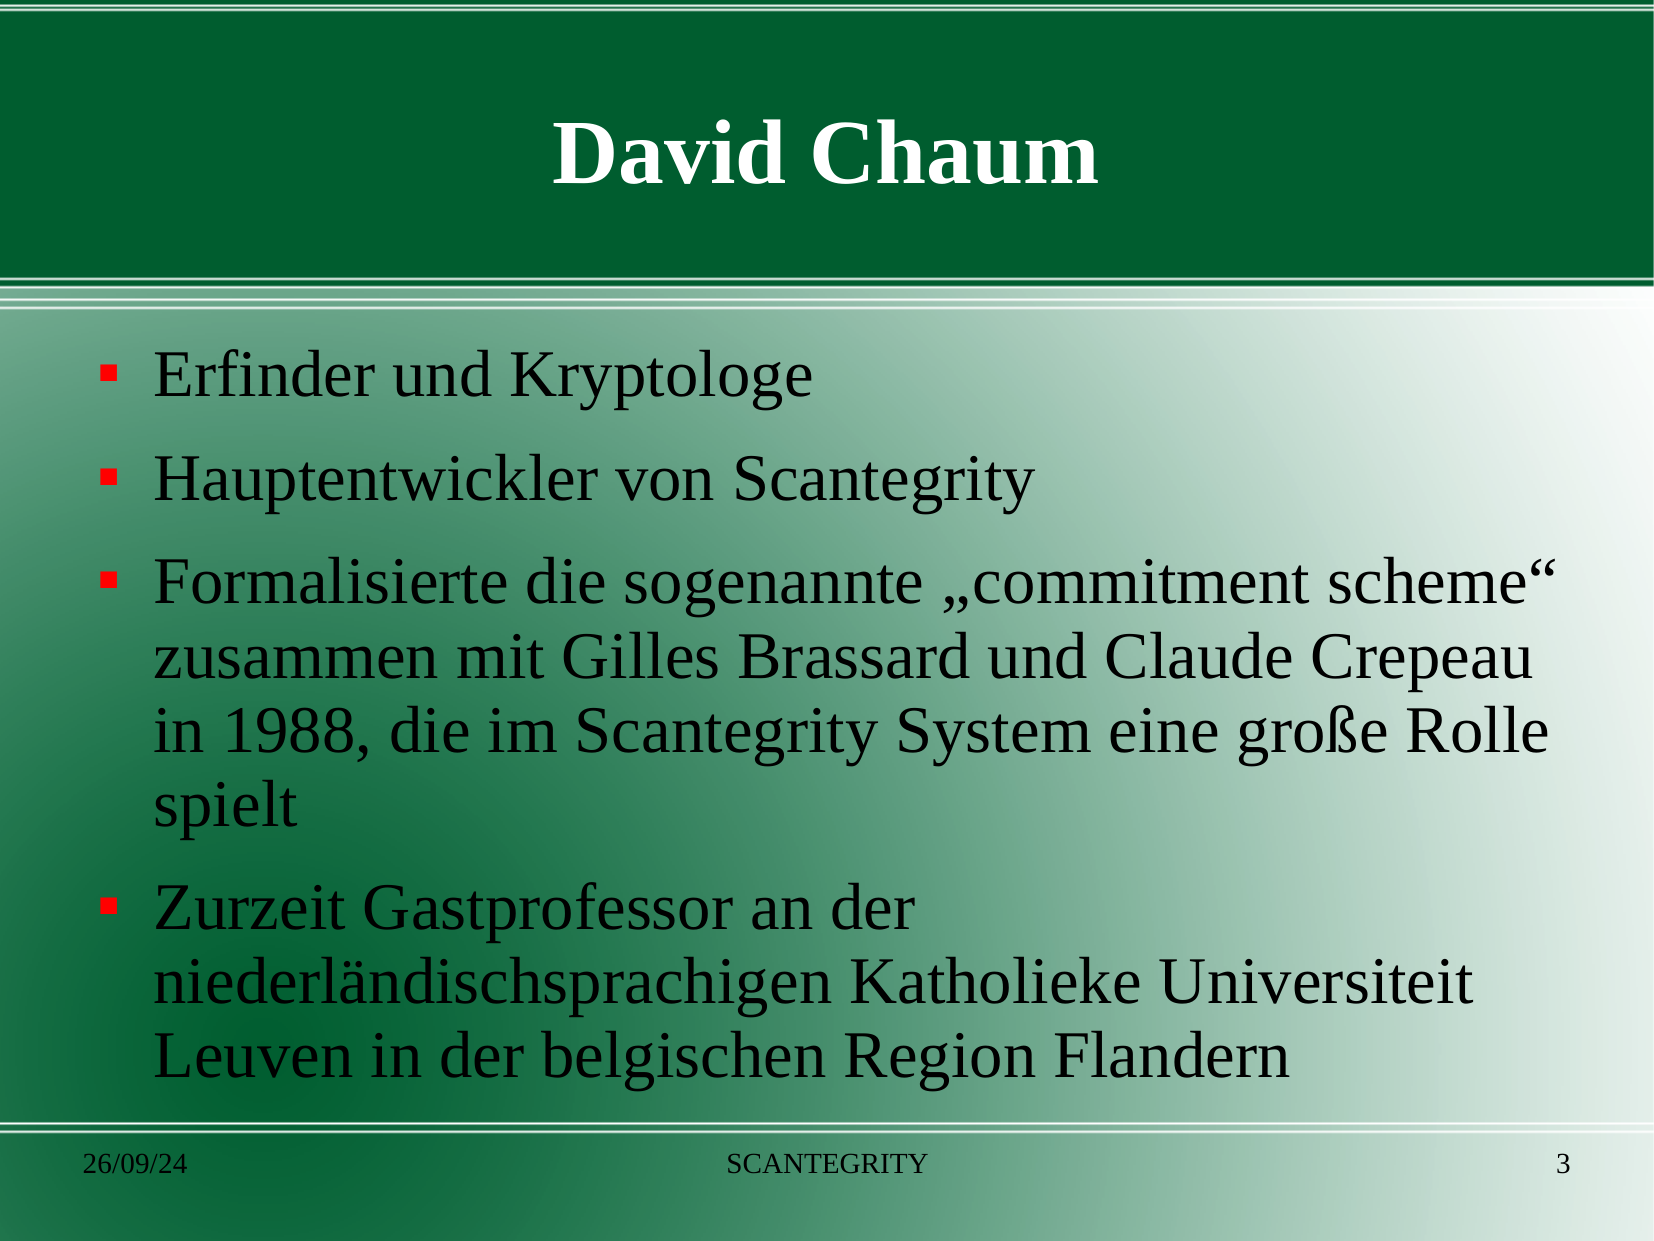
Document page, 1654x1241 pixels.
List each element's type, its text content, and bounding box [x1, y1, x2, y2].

picture [0, 0, 1654, 1241]
title David Chaum [82, 56, 1571, 250]
list Erfinder und Kryptologe Hauptentwickler von Scantegrity Formalisierte die sogenannte „commitment scheme“ zusammen mit Gilles Brassard und Claude Crepeau in 1988, die im Scantegrity System eine große Rolle spielt Zurzeit Gastprofessor an der niederländischsprachigen Katholieke Universiteit Leuven in der belgischen Region Flandern [82, 337, 1571, 1093]
